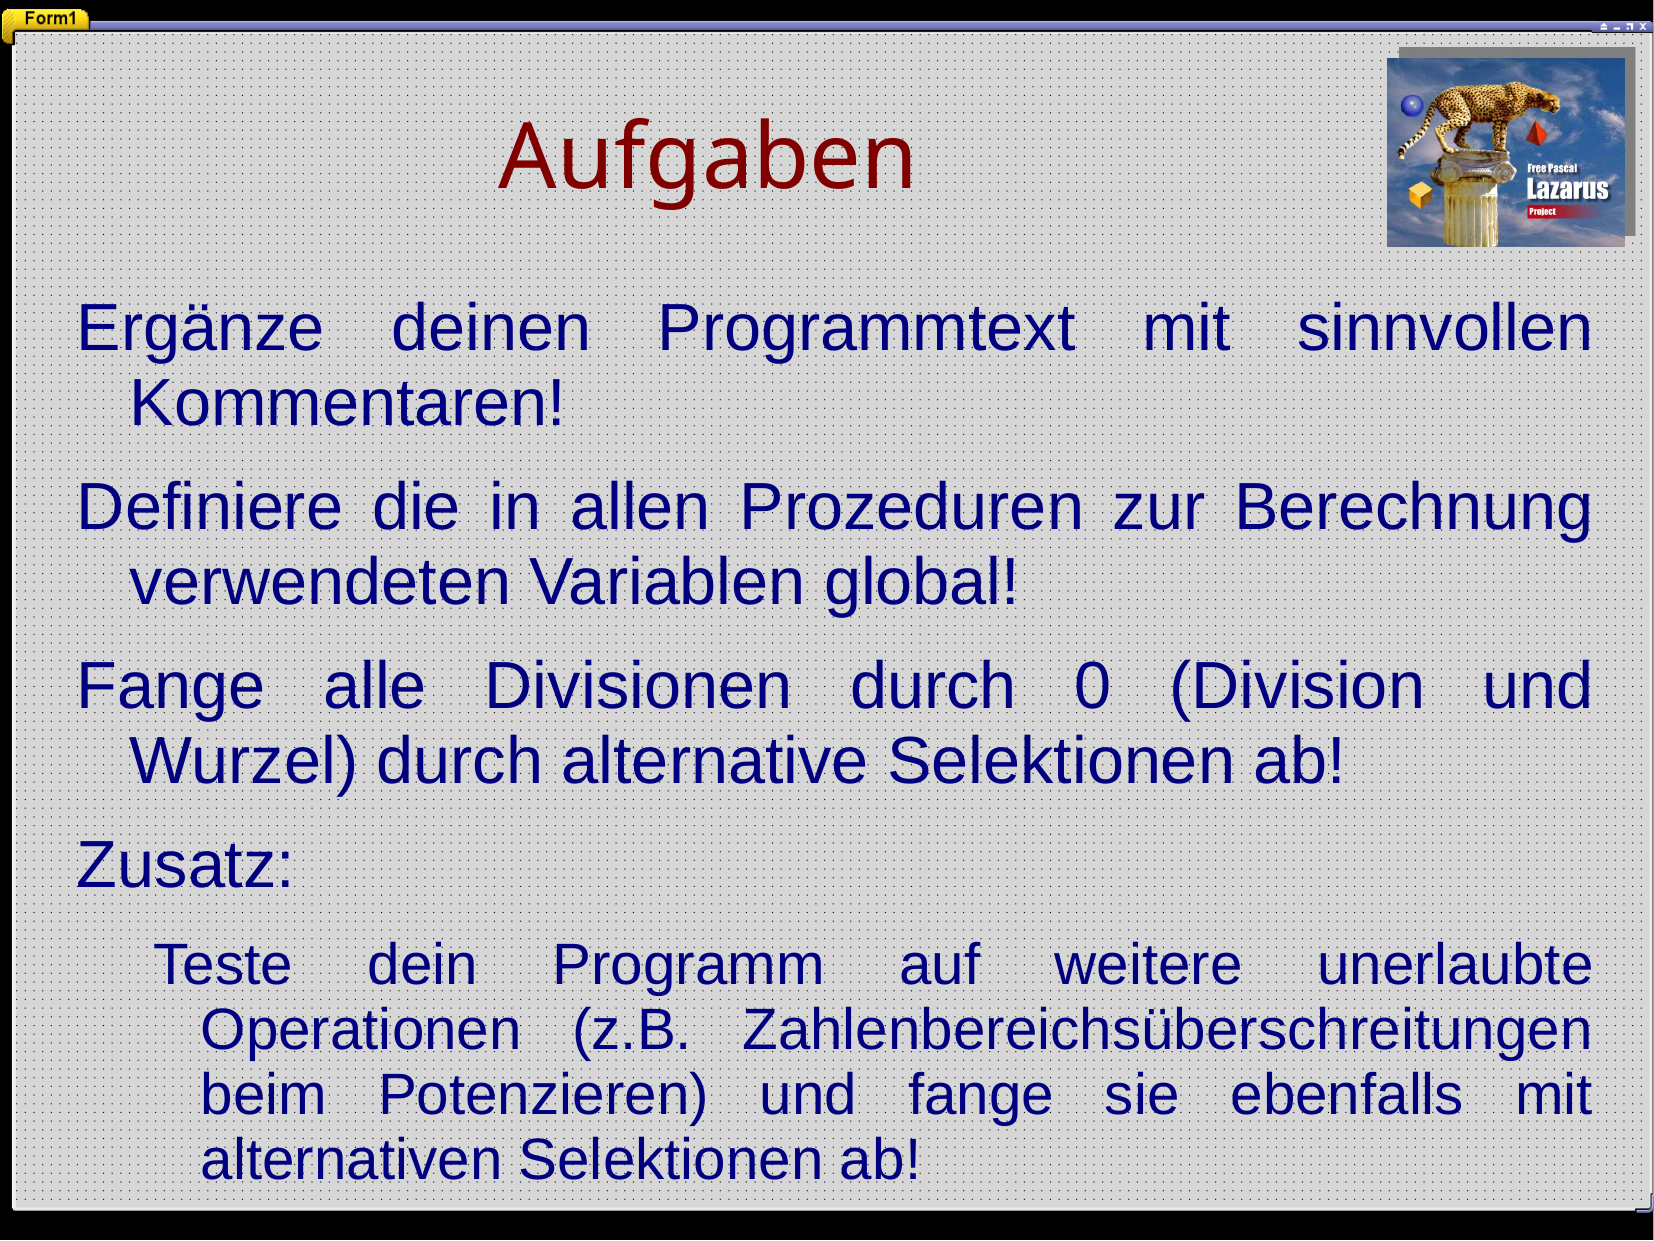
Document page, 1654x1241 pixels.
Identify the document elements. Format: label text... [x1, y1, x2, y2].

list Ergänze deinen Programmtext mit sinnvollen Kommentaren! Definiere die in allen Prozeduren zur Berechnung verwendeten Variablen global! Fange alle Divisionen durch 0 (Division und Wurzel) durch alternative Selektionen ab! Zusatz: Teste dein Programm auf weitere unerlaubte Operationen (z.B. Zahlenbereichsüberschreitungen beim Potenzieren) und fange sie ebenfalls mit alternativen Selektionen ab! [59, 290, 1595, 1192]
picture [2, 8, 1654, 1213]
title Aufgaben [29, 56, 1388, 250]
